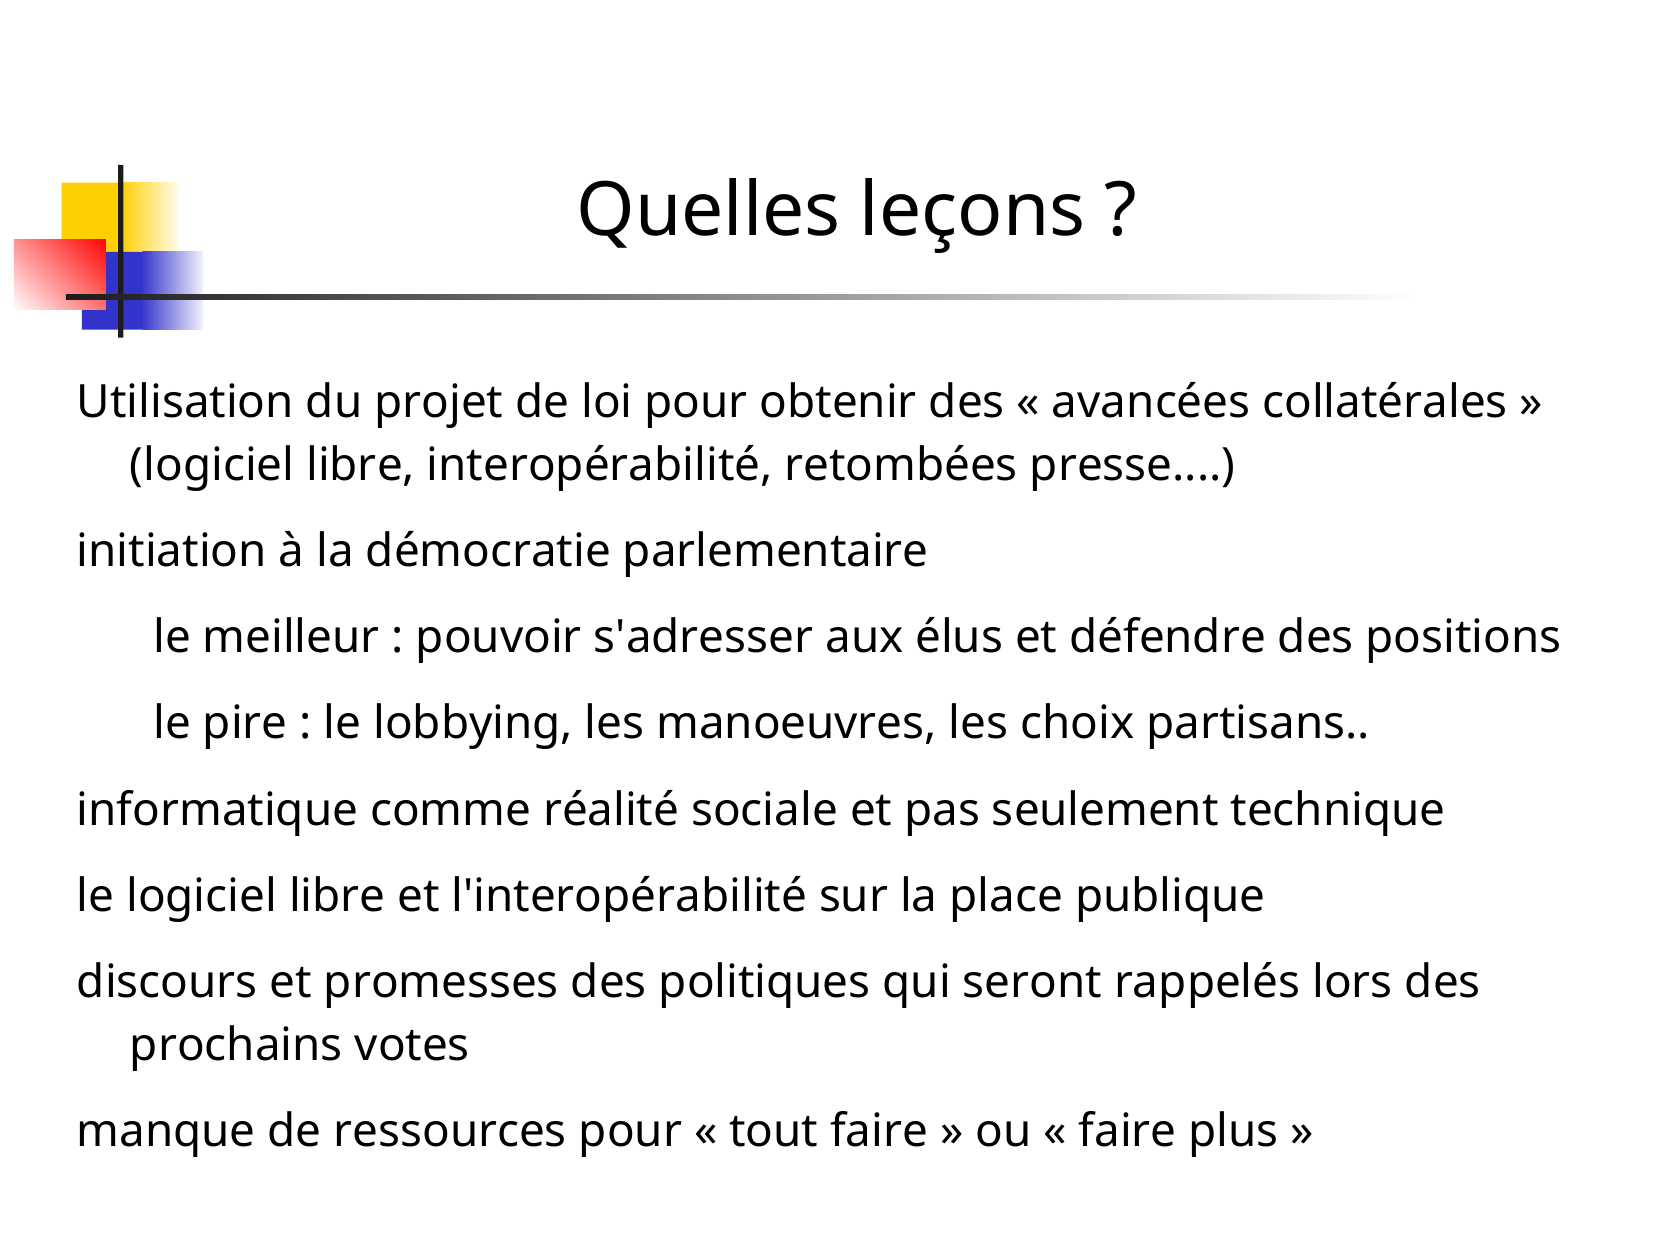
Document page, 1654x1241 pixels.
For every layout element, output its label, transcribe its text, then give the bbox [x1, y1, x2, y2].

list Utilisation du projet de loi pour obtenir des « avancées collatérales » (logiciel libre, interopérabilité, retombées presse....) initiation à la démocratie parlementaire le meilleur : pouvoir s'adresser aux élus et défendre des positions le pire : le lobbying, les manoeuvres, les choix partisans.. informatique comme réalité sociale et pas seulement technique le logiciel libre et l'interopérabilité sur la place publique discours et promesses des politiques qui seront rappelés lors des prochains votes manque de ressources pour « tout faire » ou « faire plus » [59, 368, 1625, 1150]
title Quelles leçons ? [121, 102, 1534, 311]
